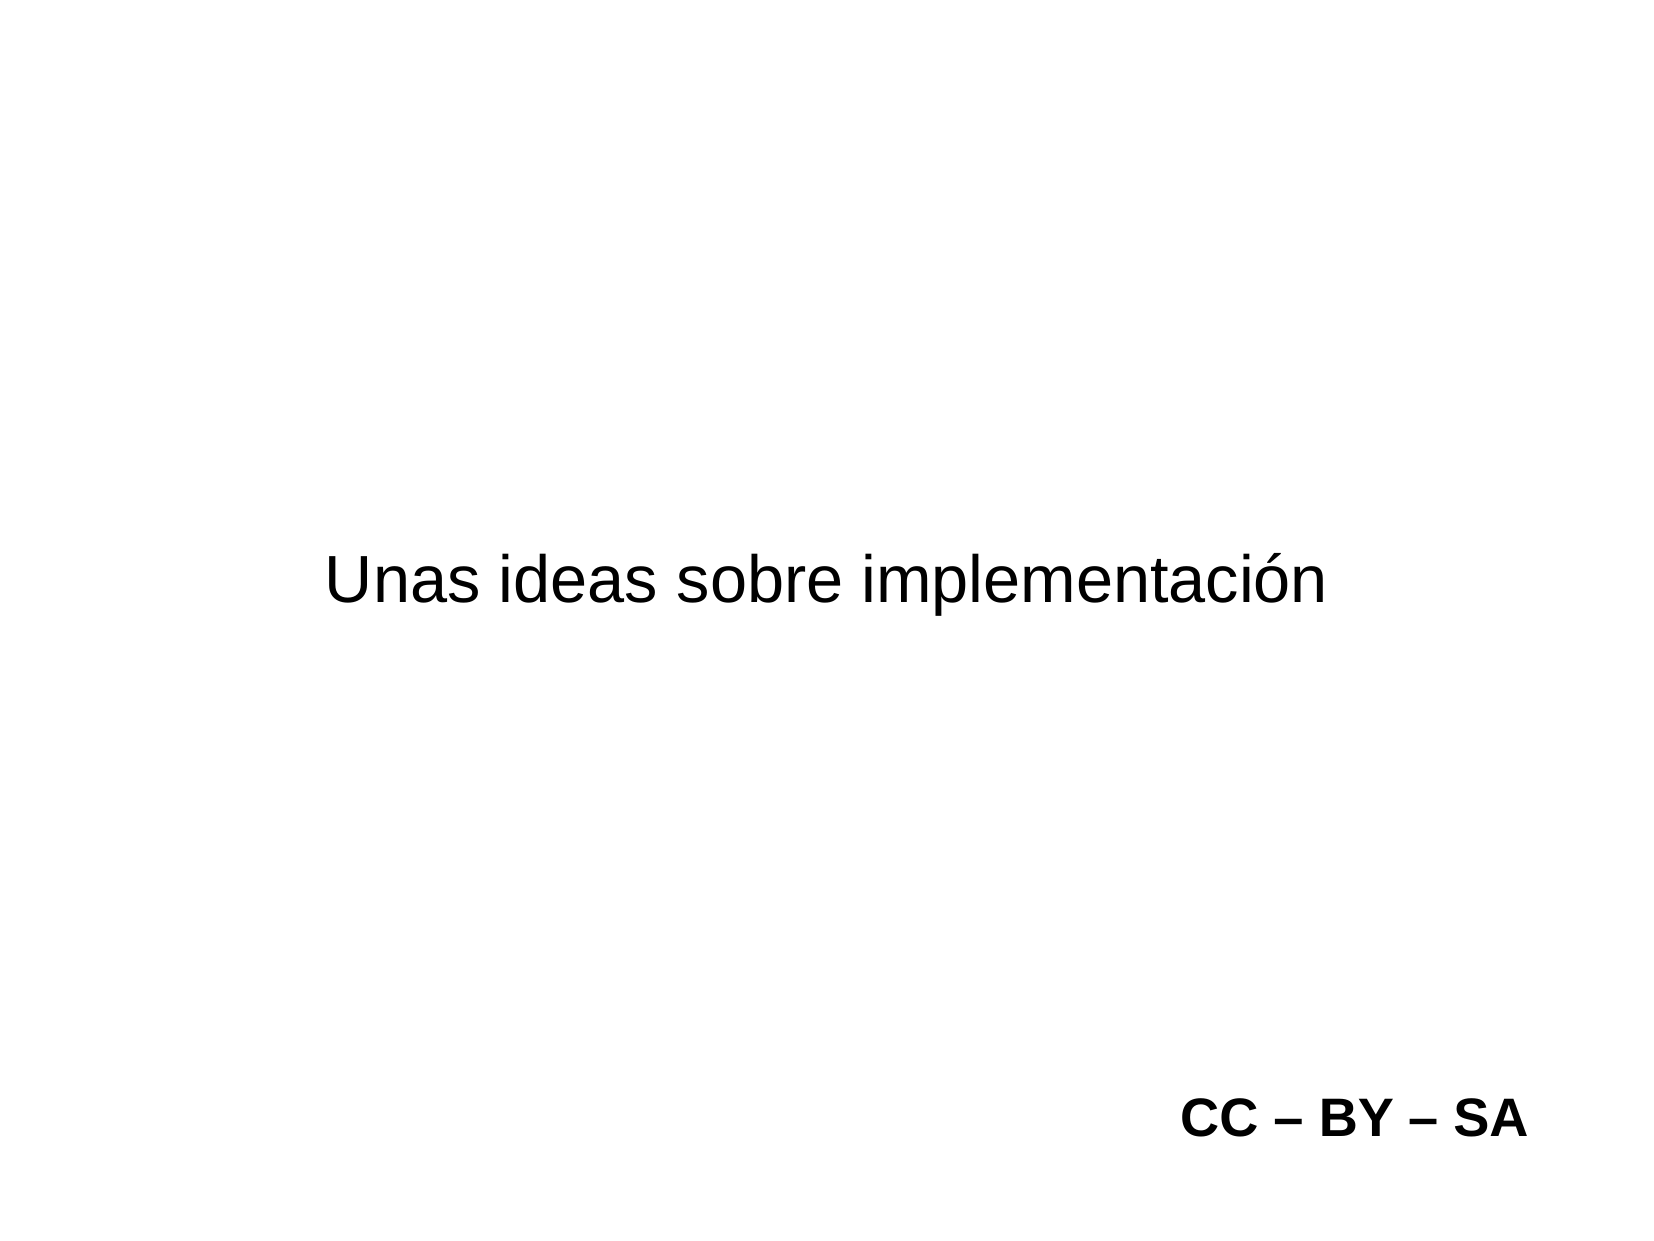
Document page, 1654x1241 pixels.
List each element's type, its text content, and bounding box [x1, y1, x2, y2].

subtitle Unas ideas sobre implementación [82, 49, 1571, 1109]
text_box CC – BY – SA [1165, 1079, 1546, 1156]
